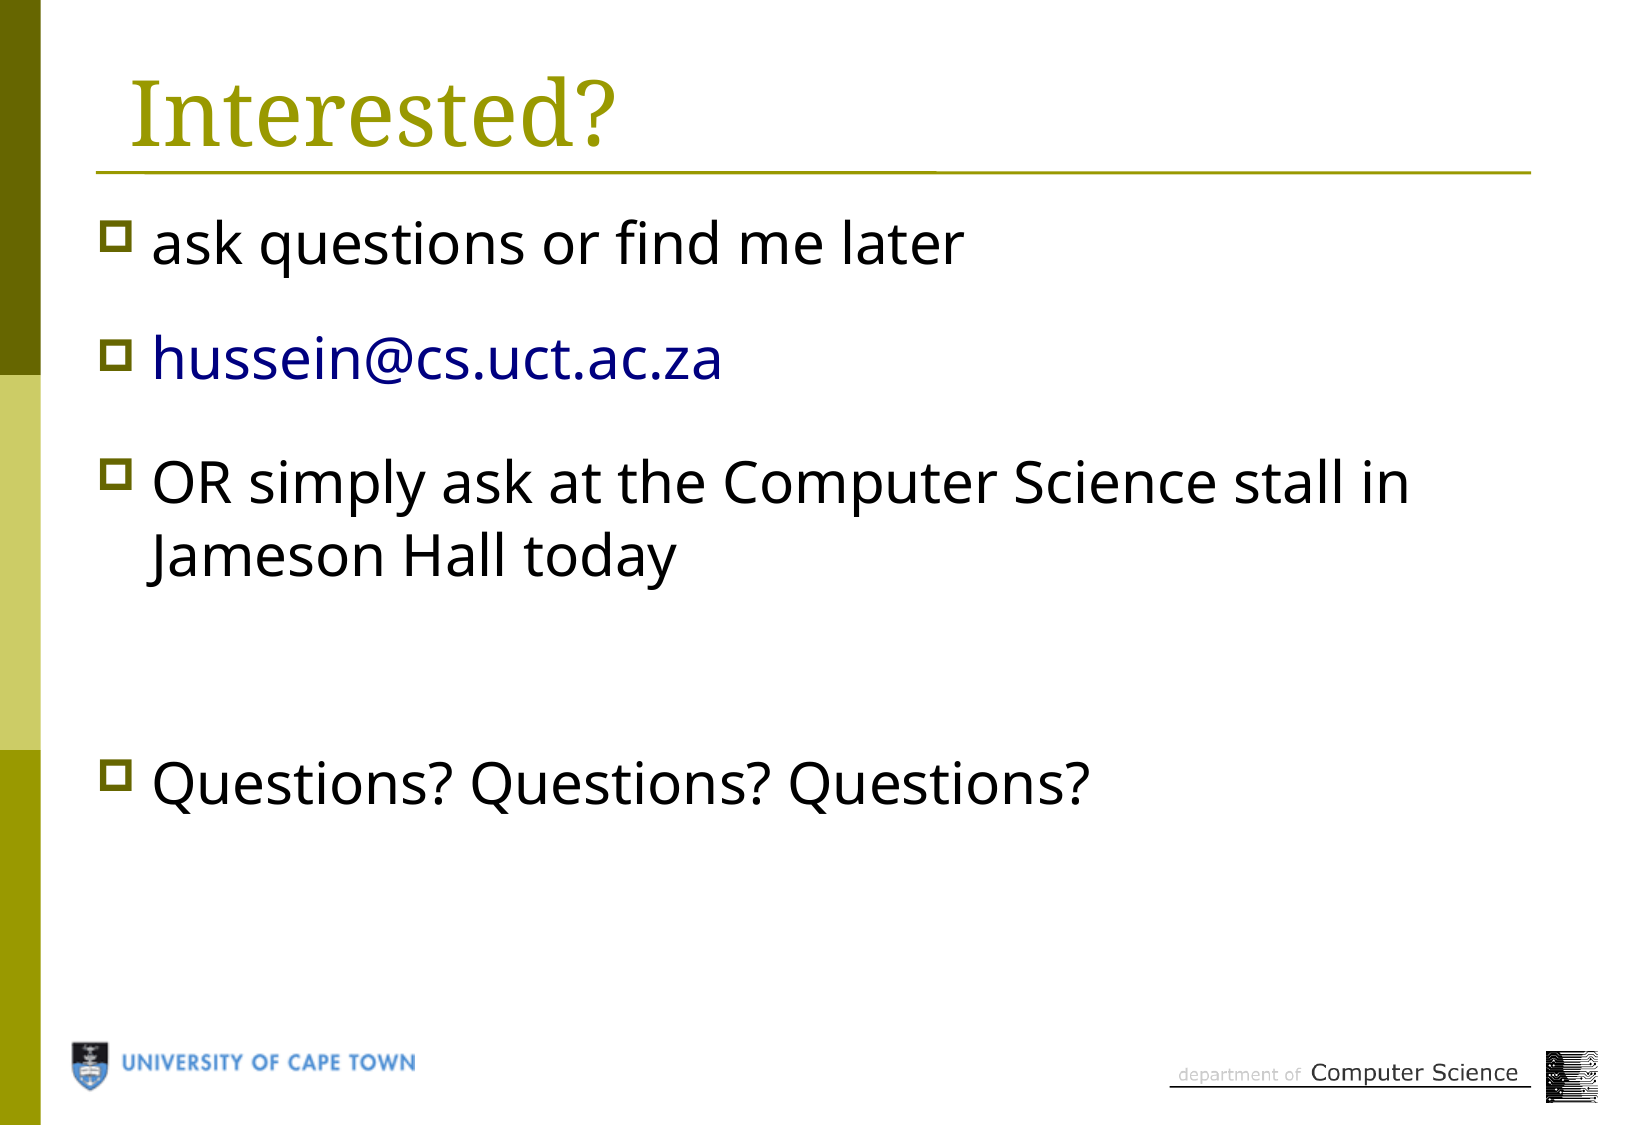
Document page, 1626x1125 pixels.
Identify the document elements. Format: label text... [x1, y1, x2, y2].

picture [61, 1024, 415, 1103]
picture [1546, 1051, 1598, 1103]
title Interested? [81, 0, 1543, 172]
list ask questions or find me later hussein@cs.uct.ac.za OR simply ask at the Computer Science stall in Jameson Hall today Questions? Questions? Questions? [81, 196, 1543, 939]
picture [1169, 1043, 1532, 1091]
